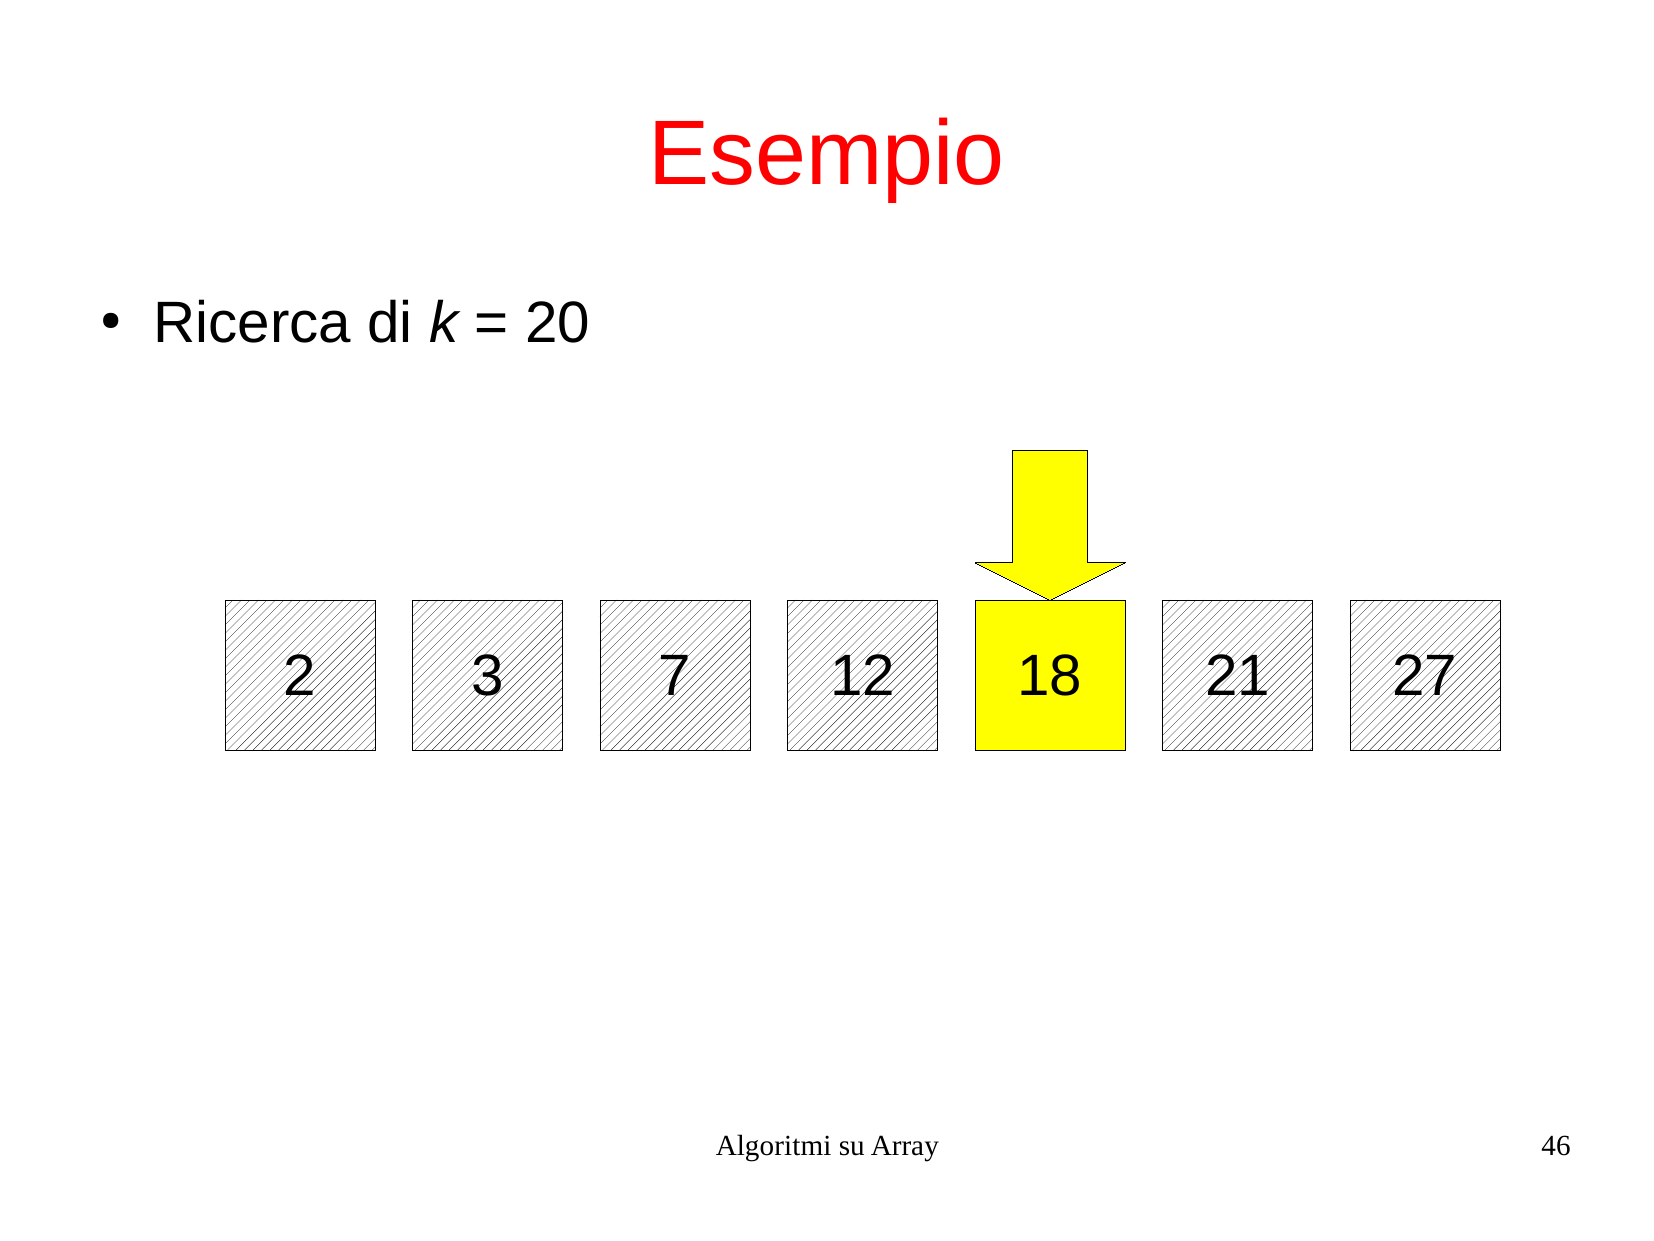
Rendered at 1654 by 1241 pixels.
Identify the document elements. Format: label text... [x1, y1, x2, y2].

text_box 18 [975, 600, 1126, 751]
text_box 7 [600, 600, 751, 751]
text_box 21 [1162, 600, 1313, 751]
text_box 12 [787, 600, 938, 751]
text_box 3 [412, 600, 563, 751]
title Esempio [82, 49, 1571, 257]
text_box 27 [1350, 600, 1501, 751]
text_box [975, 450, 1126, 601]
list Ricerca di k = 20 [82, 290, 1571, 1088]
text_box 2 [225, 600, 376, 751]
